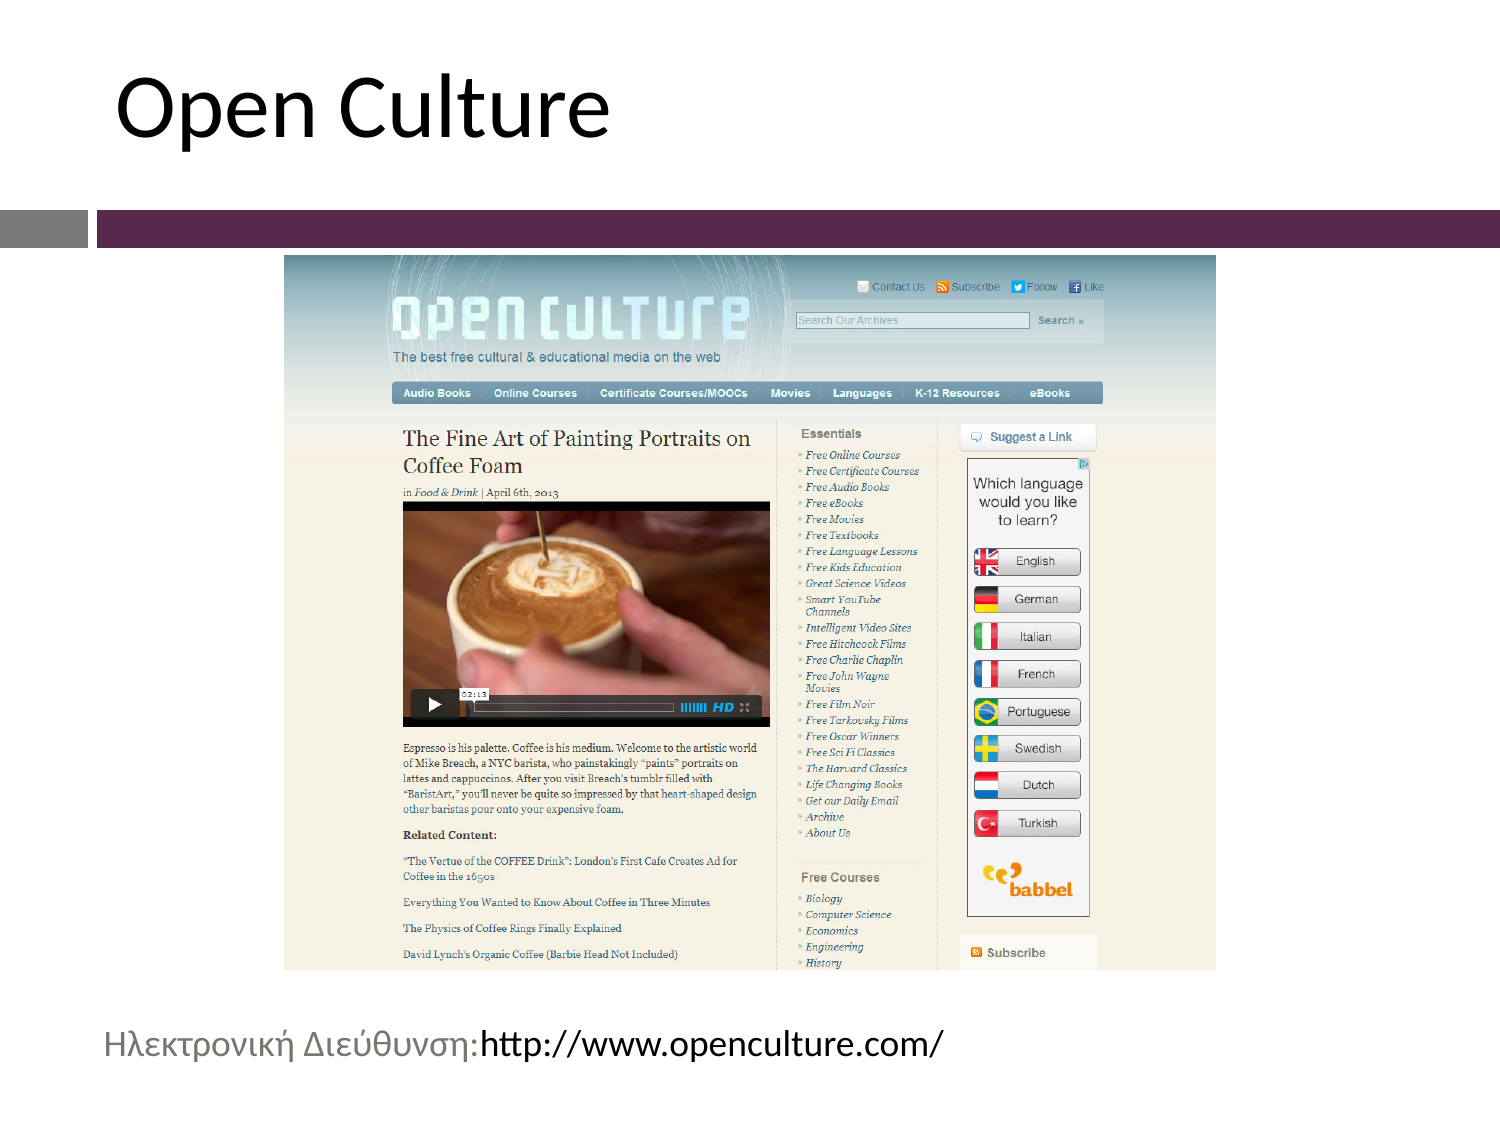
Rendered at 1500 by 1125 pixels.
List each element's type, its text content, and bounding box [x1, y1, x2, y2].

text_box Ηλεκτρονική Διεύθυνση:http://www.openculture.com/ [88, 1011, 1423, 1071]
picture [284, 255, 1216, 970]
title Open Culture [100, 19, 1438, 182]
